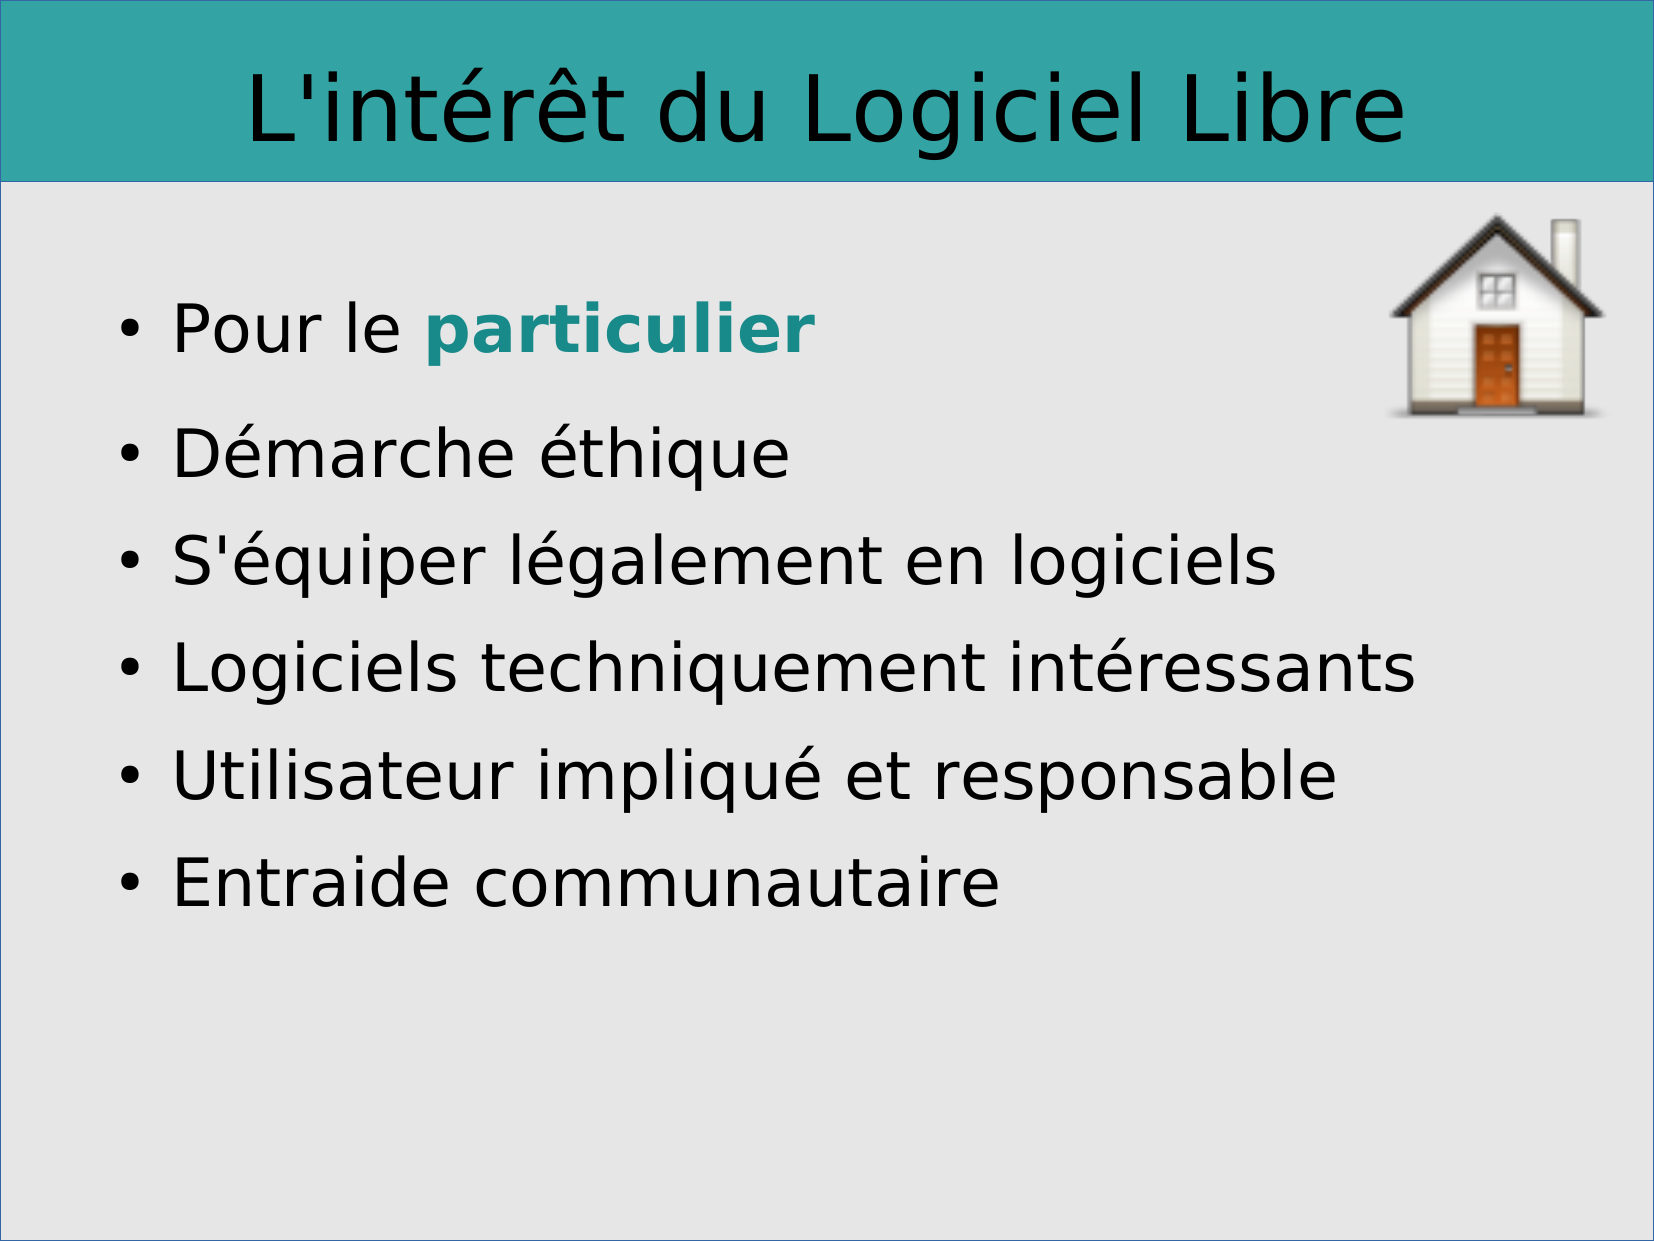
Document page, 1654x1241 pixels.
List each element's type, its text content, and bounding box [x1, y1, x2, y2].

picture [1384, 211, 1614, 426]
title L'intérêt du Logiciel Libre [82, 49, 1571, 170]
list Pour le particulier Démarche éthique S'équiper légalement en logiciels Logiciels techniquement intéressants Utilisateur impliqué et responsable Entraide communautaire [82, 290, 1571, 1109]
